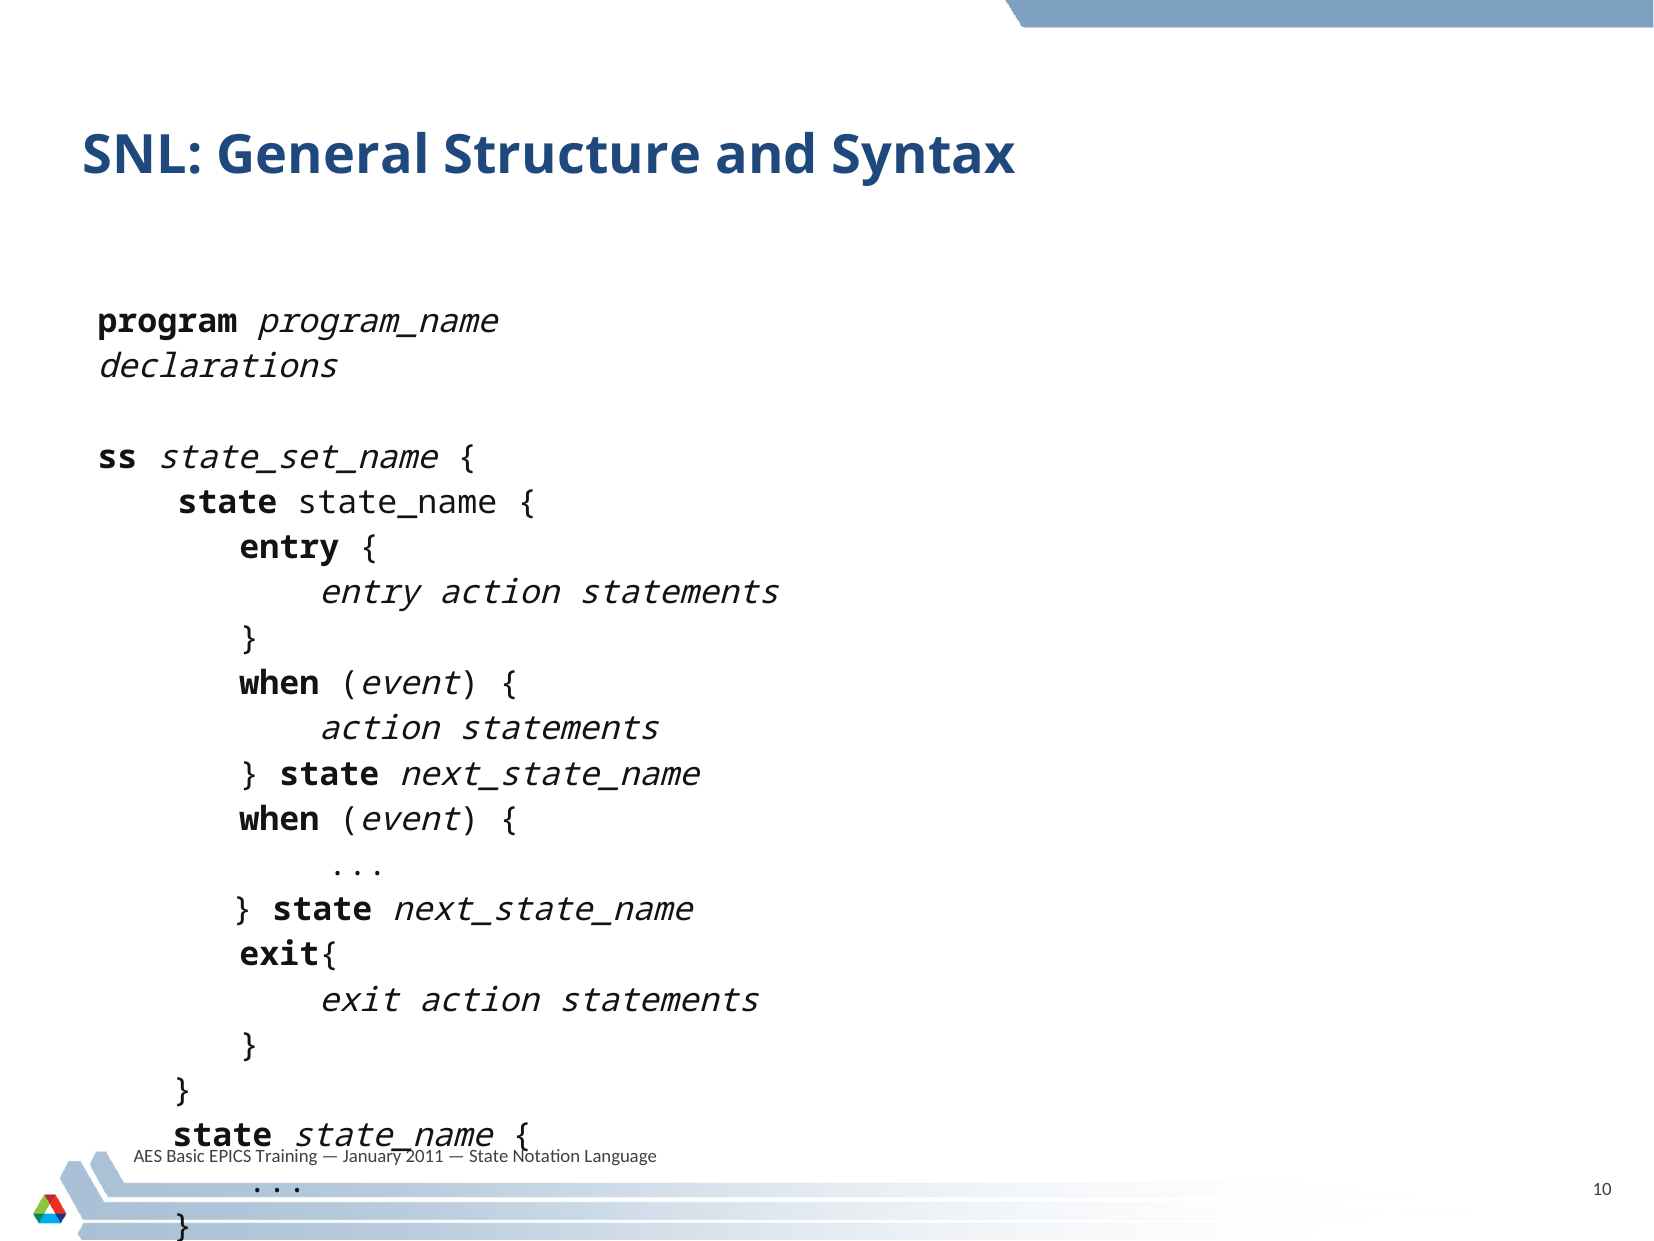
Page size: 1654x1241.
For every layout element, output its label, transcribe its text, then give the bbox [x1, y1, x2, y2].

title SNL: General Structure and Syntax [82, 49, 1571, 257]
list program program_name declarations ss state_set_name { state state_name { entry { entry action statements } when (event) { action statements } state next_state_name when (event) { ... } state next_state_name exit{ exit action statements } } state state_name { ... } } [82, 289, 1571, 1128]
picture [0, 0, 1654, 29]
picture [0, 1143, 1654, 1240]
